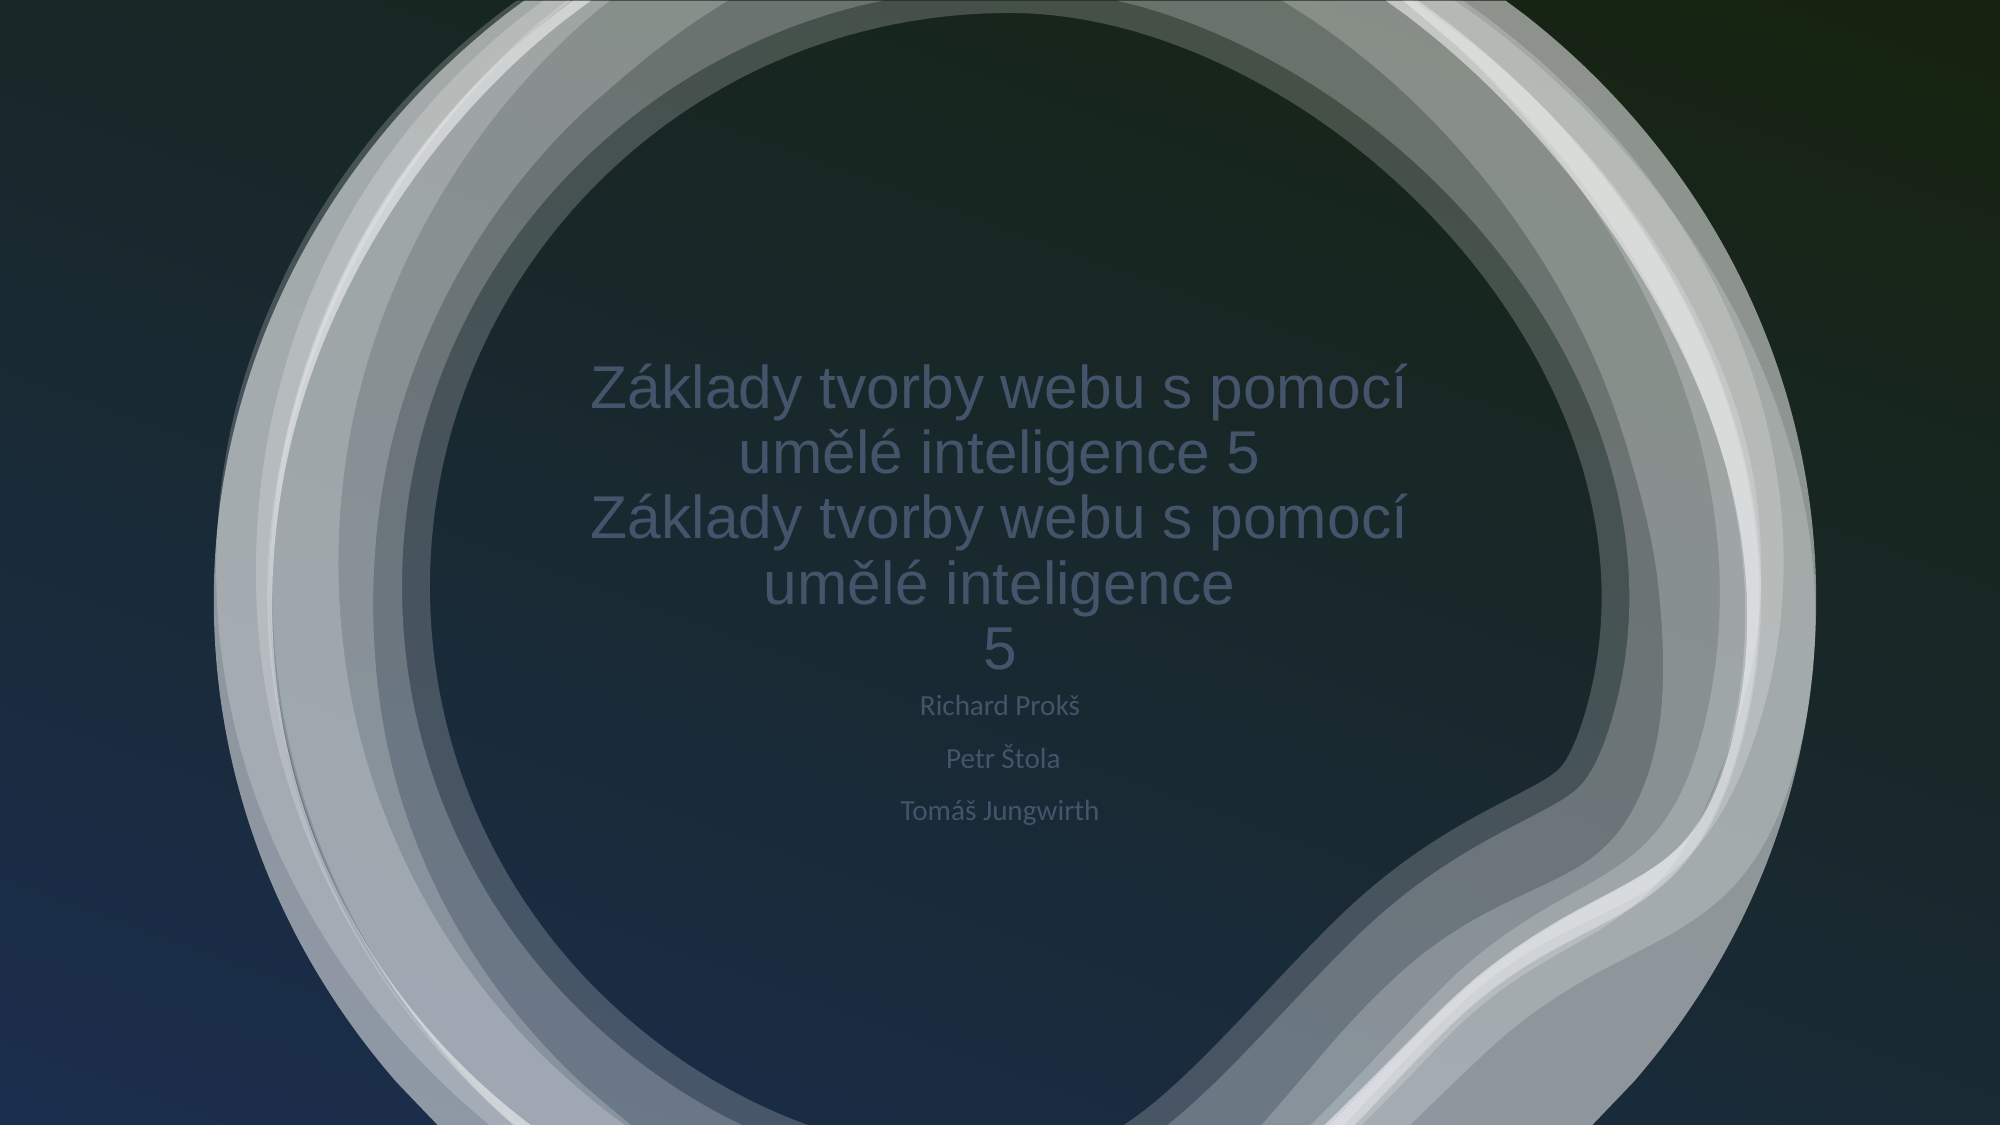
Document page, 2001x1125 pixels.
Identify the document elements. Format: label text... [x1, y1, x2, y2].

subtitle Richard Prokš Petr Štola Tomáš Jungwirth [527, 683, 1473, 796]
title Základy tvorby webu s pomocí umělé inteligence 5 Základy tvorby webu s pomocí umělé inteligence 5 [527, 348, 1473, 683]
text_box [0, 0, 2000, 1125]
